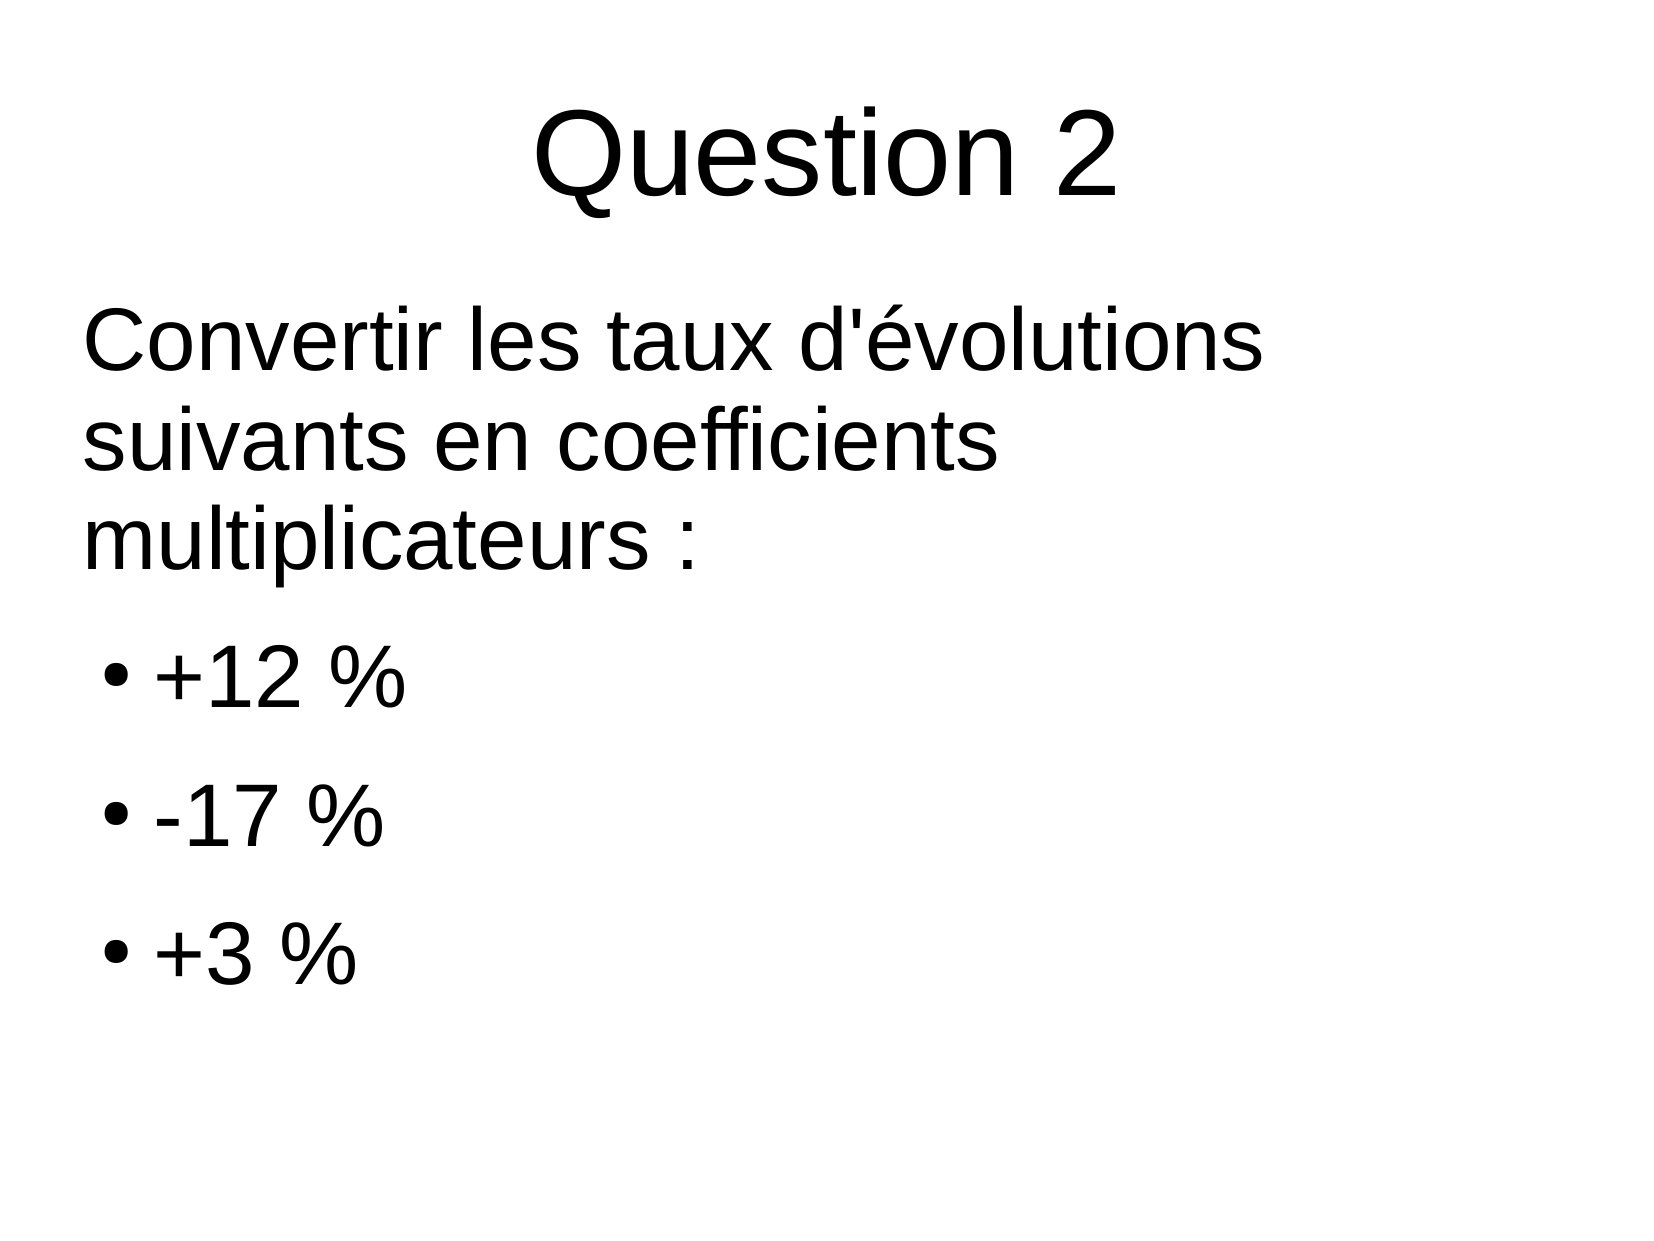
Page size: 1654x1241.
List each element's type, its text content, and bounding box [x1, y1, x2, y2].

list Convertir les taux d'évolutions suivants en coefficients multiplicateurs : +12 % -17 % +3 % [82, 290, 1571, 1010]
title Question 2 [82, 49, 1571, 257]
